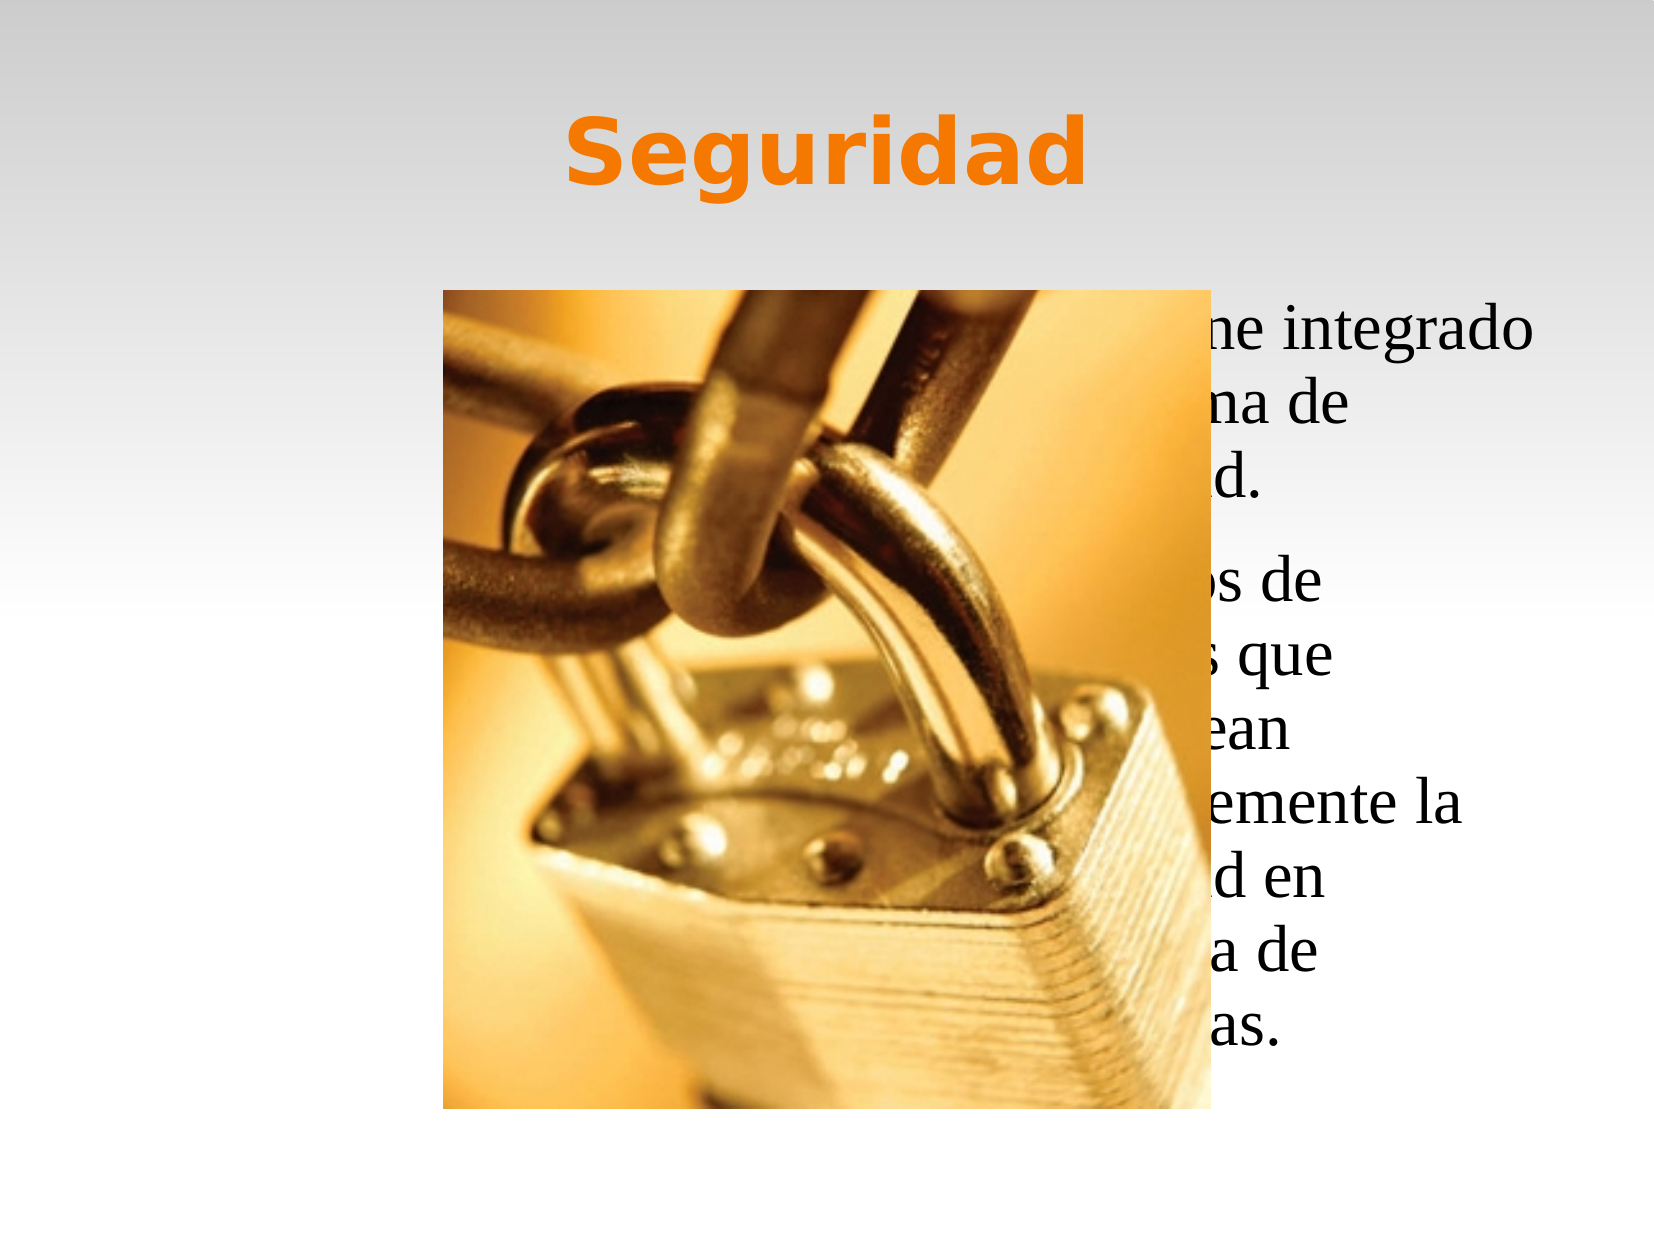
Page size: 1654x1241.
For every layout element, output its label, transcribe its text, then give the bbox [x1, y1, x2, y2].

picture [82, 290, 1211, 1109]
title Seguridad [82, 49, 1571, 257]
list Drupal tiene integrado un sistema de seguridad. Hay grupos de personas que monitorean frecuentemente la seguridad en búsqueda de problemas. [845, 290, 1572, 1128]
